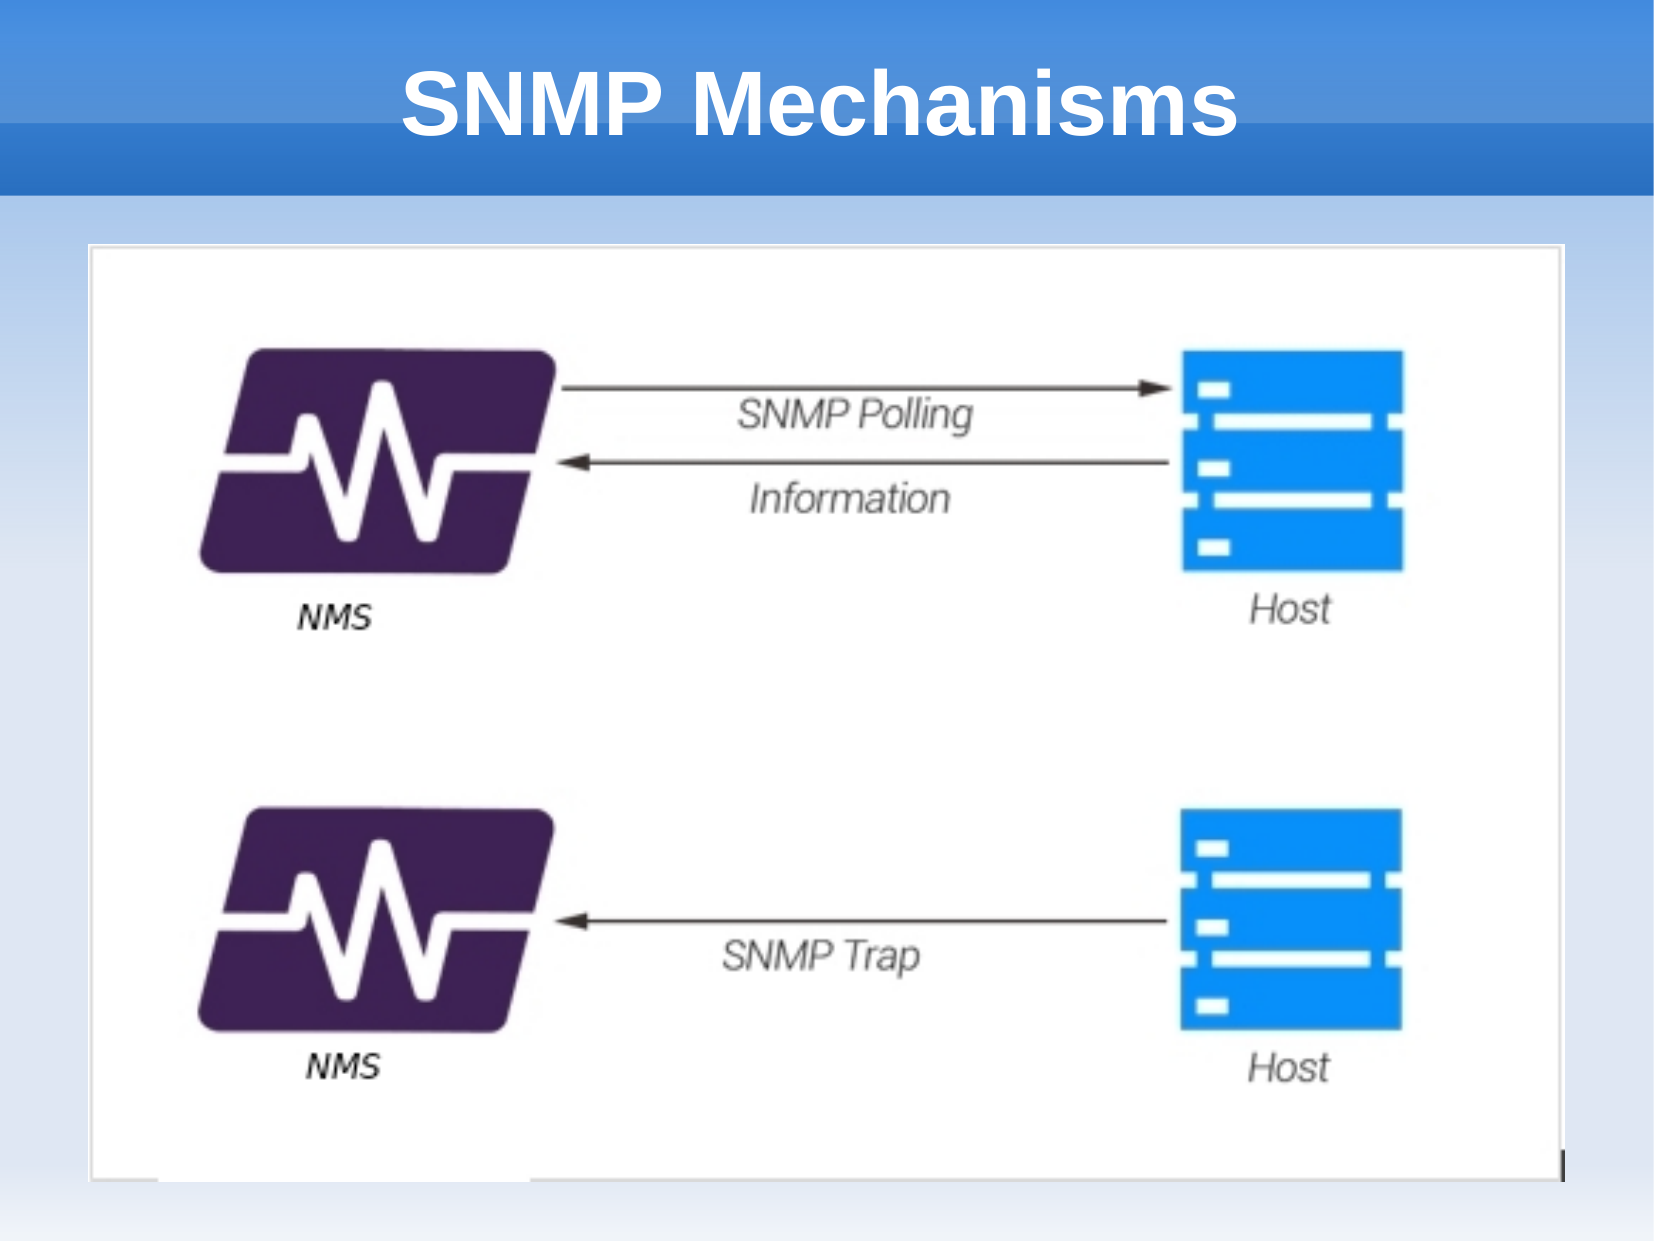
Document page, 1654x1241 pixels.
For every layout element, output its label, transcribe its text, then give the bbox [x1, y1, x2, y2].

picture [0, 0, 1654, 1241]
title SNMP Mechanisms [76, 0, 1565, 208]
